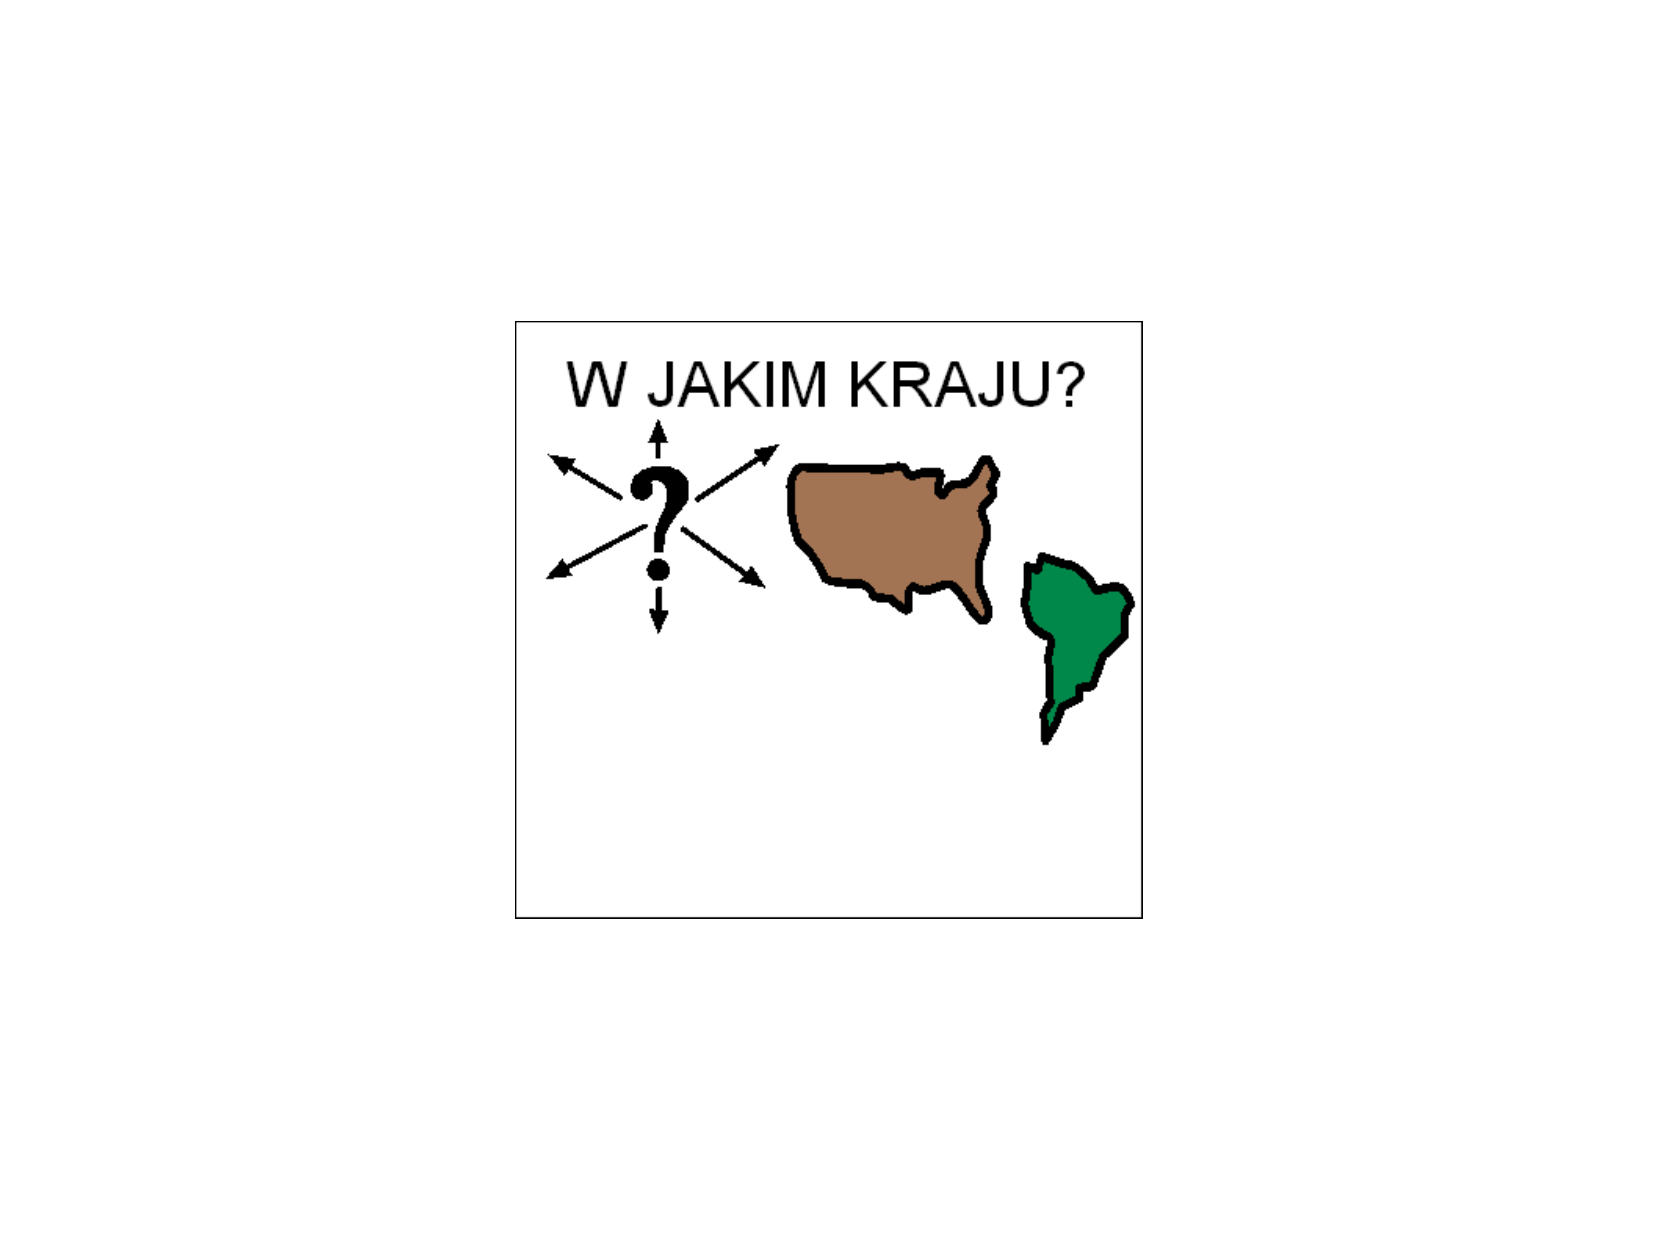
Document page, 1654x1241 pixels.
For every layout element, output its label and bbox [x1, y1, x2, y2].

picture [515, 321, 1143, 919]
